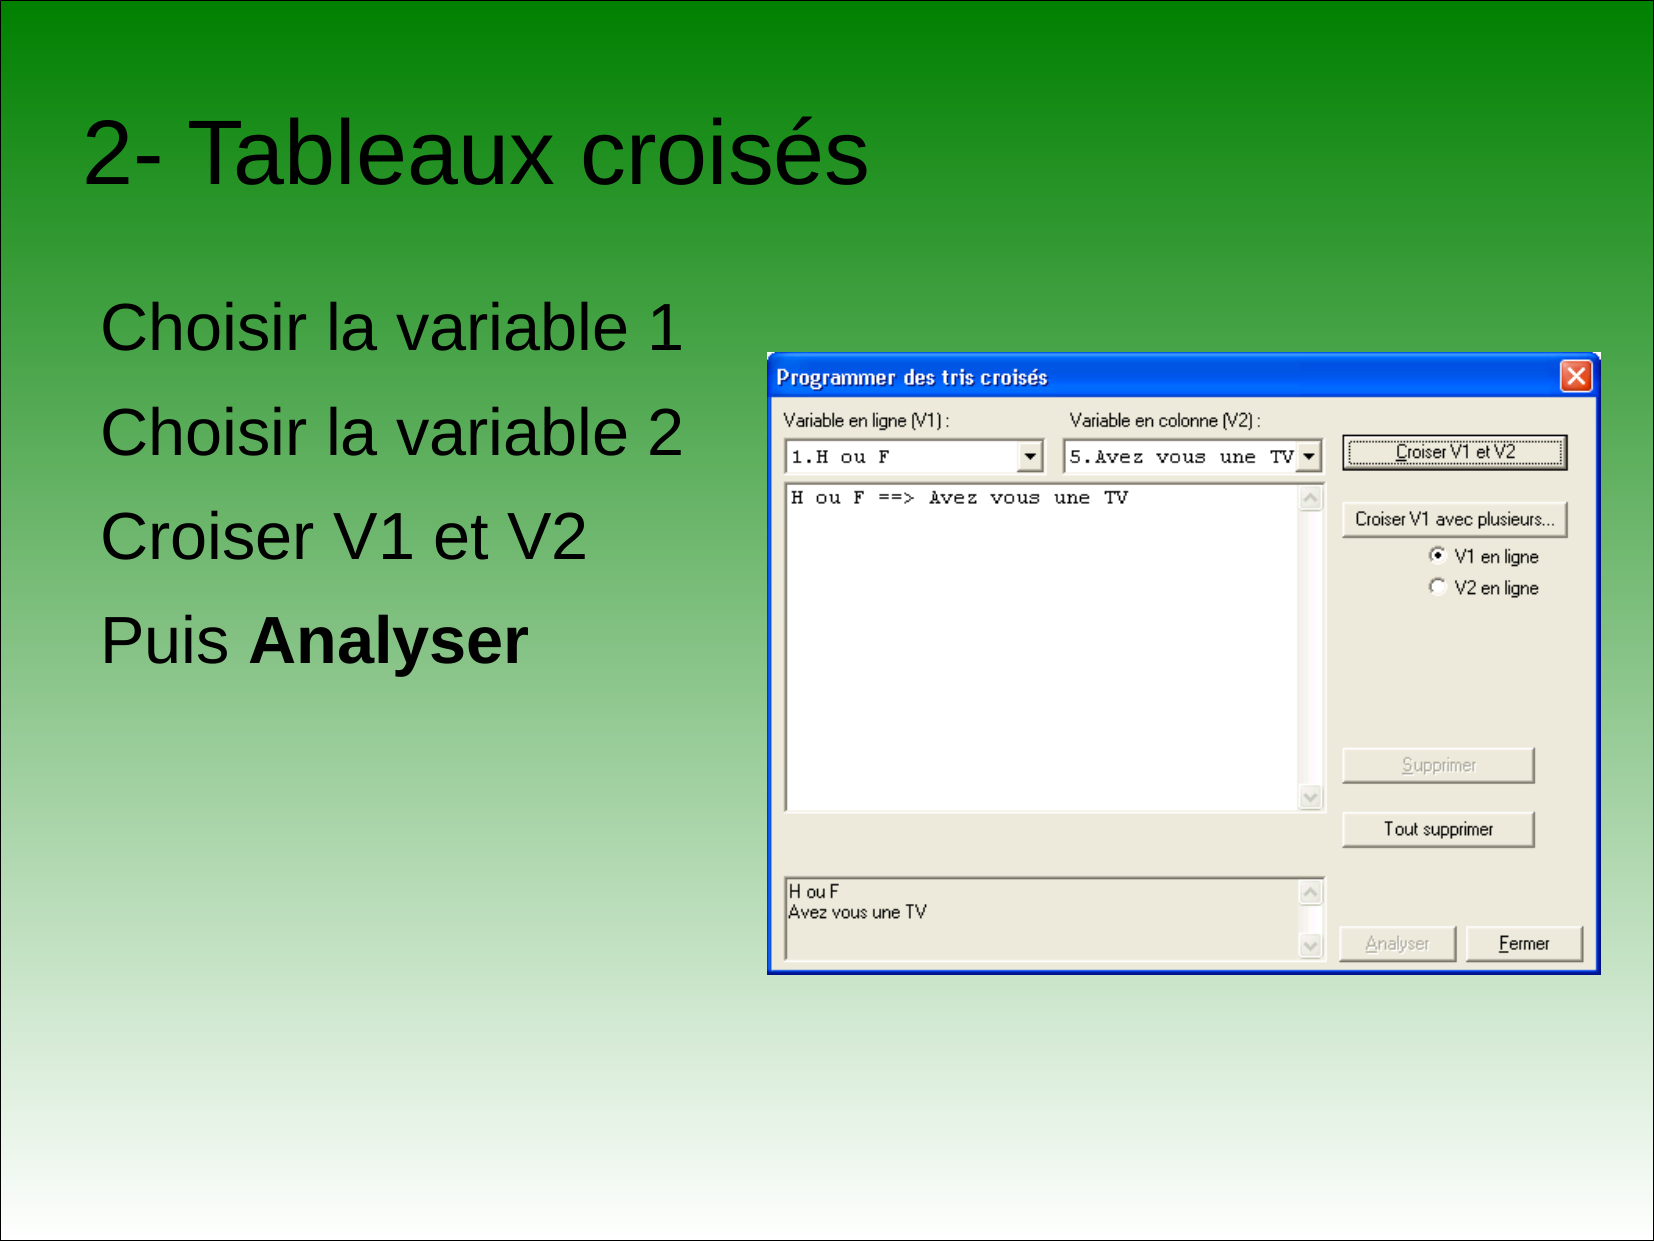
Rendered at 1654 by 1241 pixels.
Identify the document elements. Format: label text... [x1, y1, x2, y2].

list Choisir la variable 1 Choisir la variable 2 Croiser V1 et V2 Puis Analyser [82, 290, 709, 1109]
title 2- Tableaux croisés [82, 49, 1571, 257]
picture [767, 352, 1601, 975]
